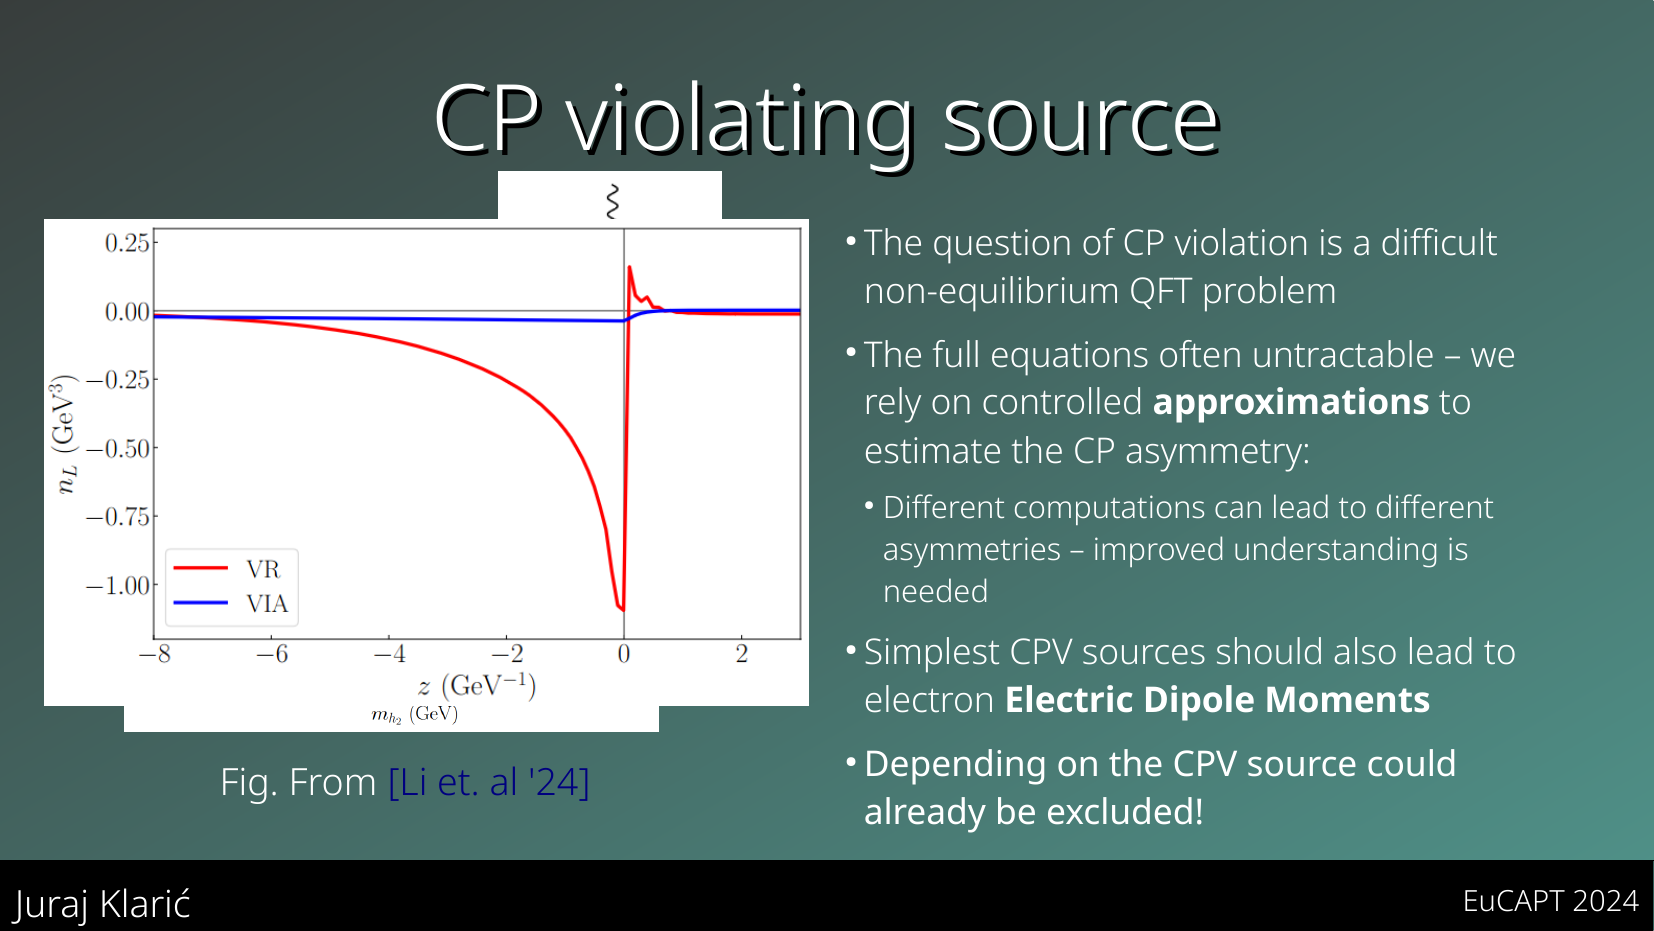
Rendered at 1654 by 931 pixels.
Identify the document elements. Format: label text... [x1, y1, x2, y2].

title CP violating source [82, 37, 1571, 193]
text_box [0, 860, 1654, 931]
text_box Juraj Klarić [0, 870, 350, 923]
picture [44, 171, 809, 732]
text_box Fig. From [Li et. al '24] [180, 748, 630, 812]
text_box EuCAPT 2024 [1447, 872, 1654, 917]
list The question of CP violation is a difficult non-equilibrium QFT problem The full equations often untractable – we rely on controlled approximations to estimate the CP asymmetry: Different computations can lead to different asymmetries – improved understanding is needed Simplest CPV sources should also lead to electron Electric Dipole Moments Depending on the CPV source could already be excluded! [845, 217, 1572, 838]
